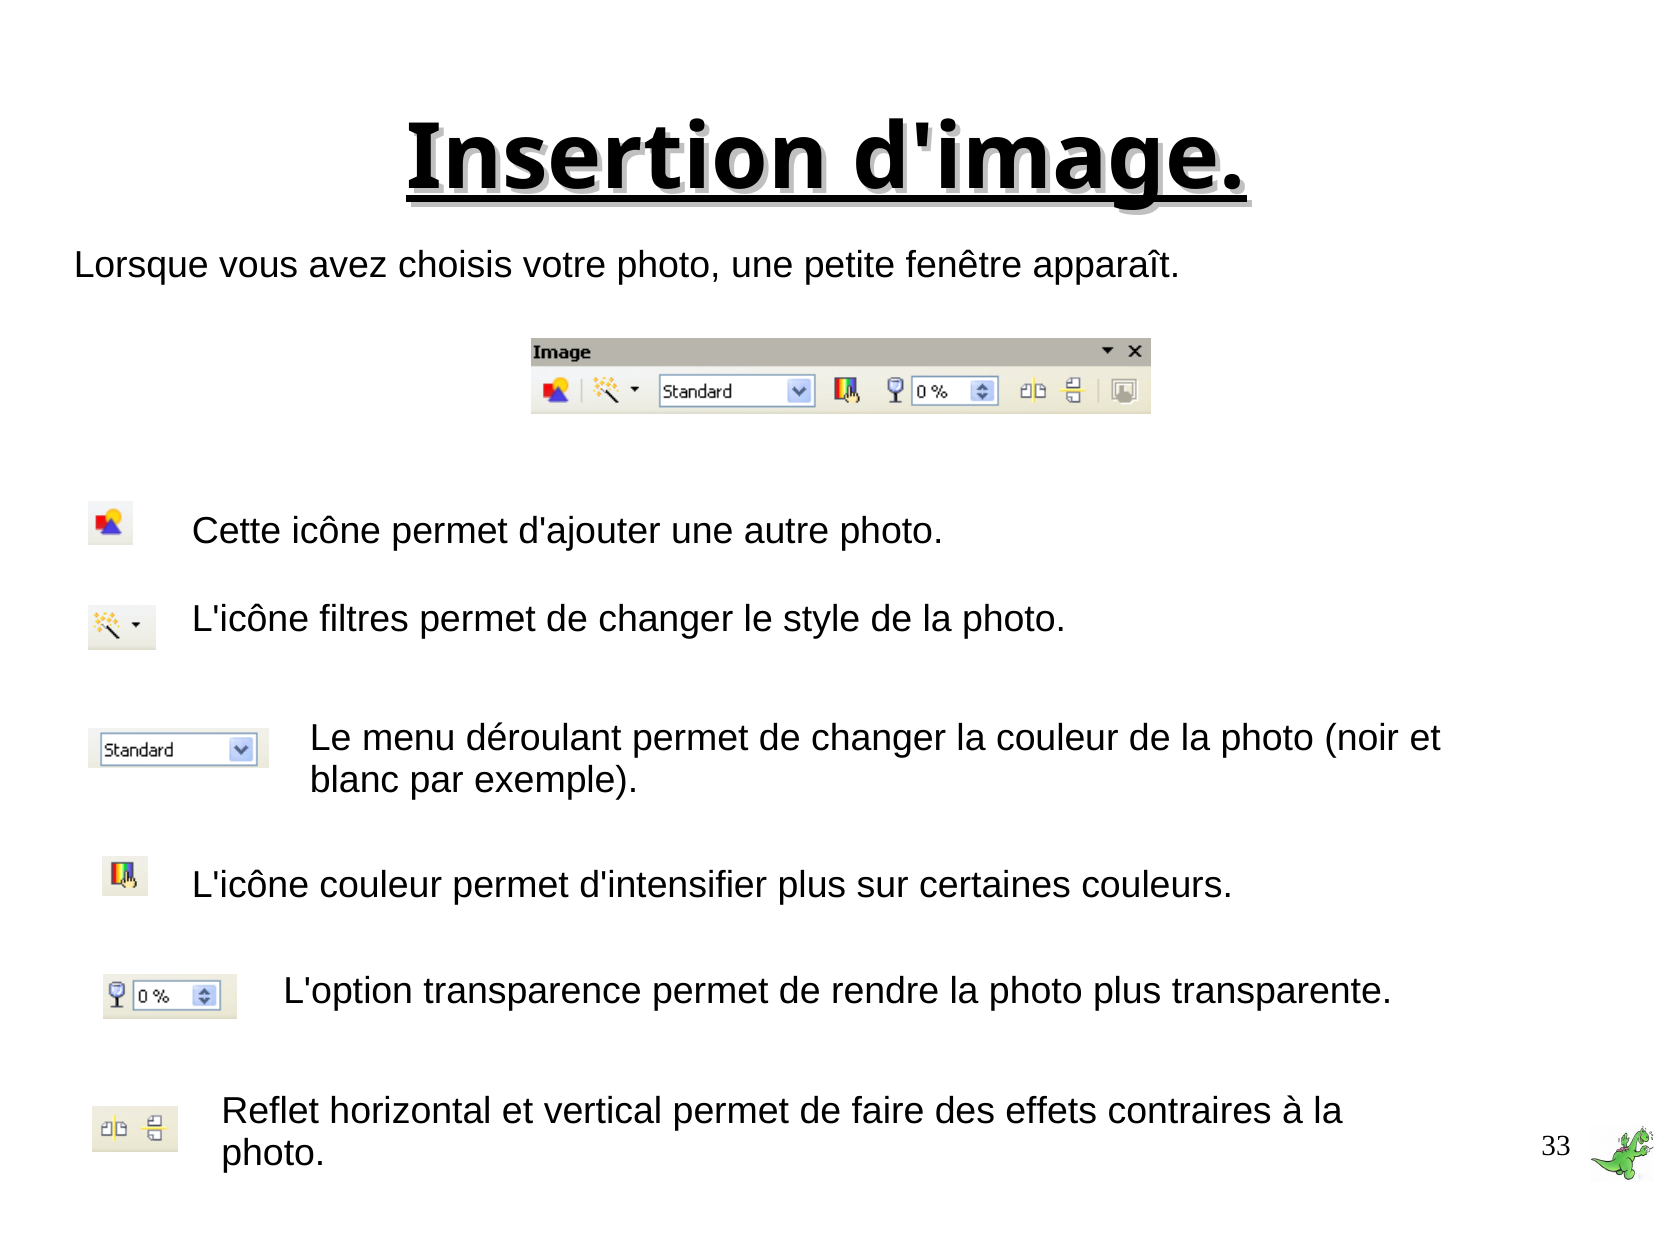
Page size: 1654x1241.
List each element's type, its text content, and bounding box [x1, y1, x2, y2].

text_box L'option transparence permet de rendre la photo plus transparente. [268, 962, 1450, 1020]
picture [531, 338, 1151, 414]
picture [1590, 1124, 1654, 1182]
text_box Lorsque vous avez choisis votre photo, une petite fenêtre apparaît. [59, 236, 1506, 294]
text_box Cette icône permet d'ajouter une autre photo. [177, 501, 1359, 559]
text_box L'icône filtres permet de changer le style de la photo. [177, 590, 1477, 648]
picture [92, 1106, 178, 1152]
title Insertion d'image. [82, 49, 1571, 257]
picture [88, 501, 133, 545]
picture [88, 728, 269, 768]
text_box Le menu déroulant permet de changer la couleur de la photo (noir et blanc par exemple). [295, 708, 1536, 808]
text_box L'icône couleur permet d'intensifier plus sur certaines couleurs. [177, 856, 1447, 914]
text_box Reflet horizontal et vertical permet de faire des effets contraires à la photo. [206, 1082, 1418, 1182]
picture [102, 856, 148, 896]
picture [103, 974, 237, 1019]
picture [88, 605, 156, 650]
